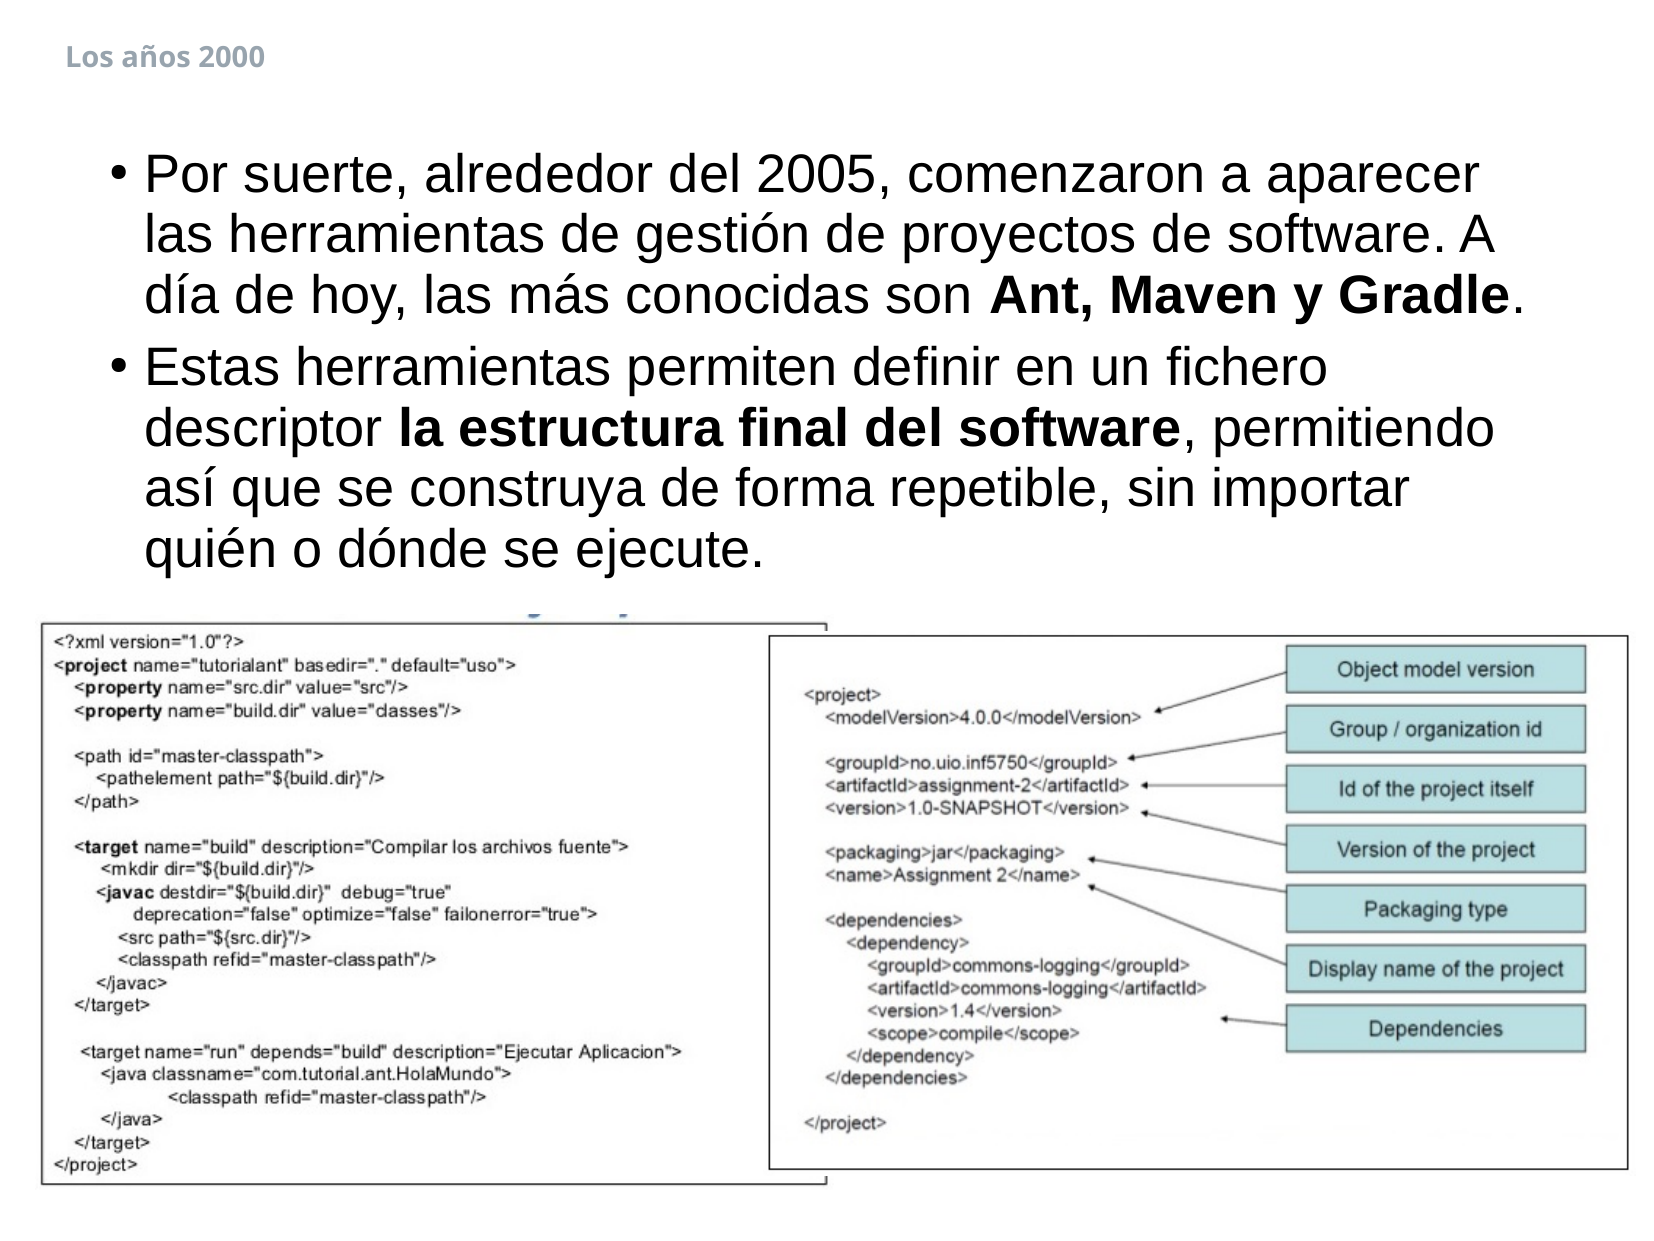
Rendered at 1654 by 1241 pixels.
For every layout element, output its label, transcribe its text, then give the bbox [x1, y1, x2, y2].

picture [35, 614, 1636, 1193]
text_box Los años 2000 [64, 38, 733, 74]
text_box Por suerte, alrededor del 2005, comenzaron a aparecer las herramientas de gestión de proyectos de software. A día de hoy, las más conocidas son Ant, Maven y Gradle. Estas herramientas permiten definir en un fichero descriptor la estructura final del software, permitiendo así que se construya de forma repetible, sin importar quién o dónde se ejecute. [94, 135, 1571, 631]
